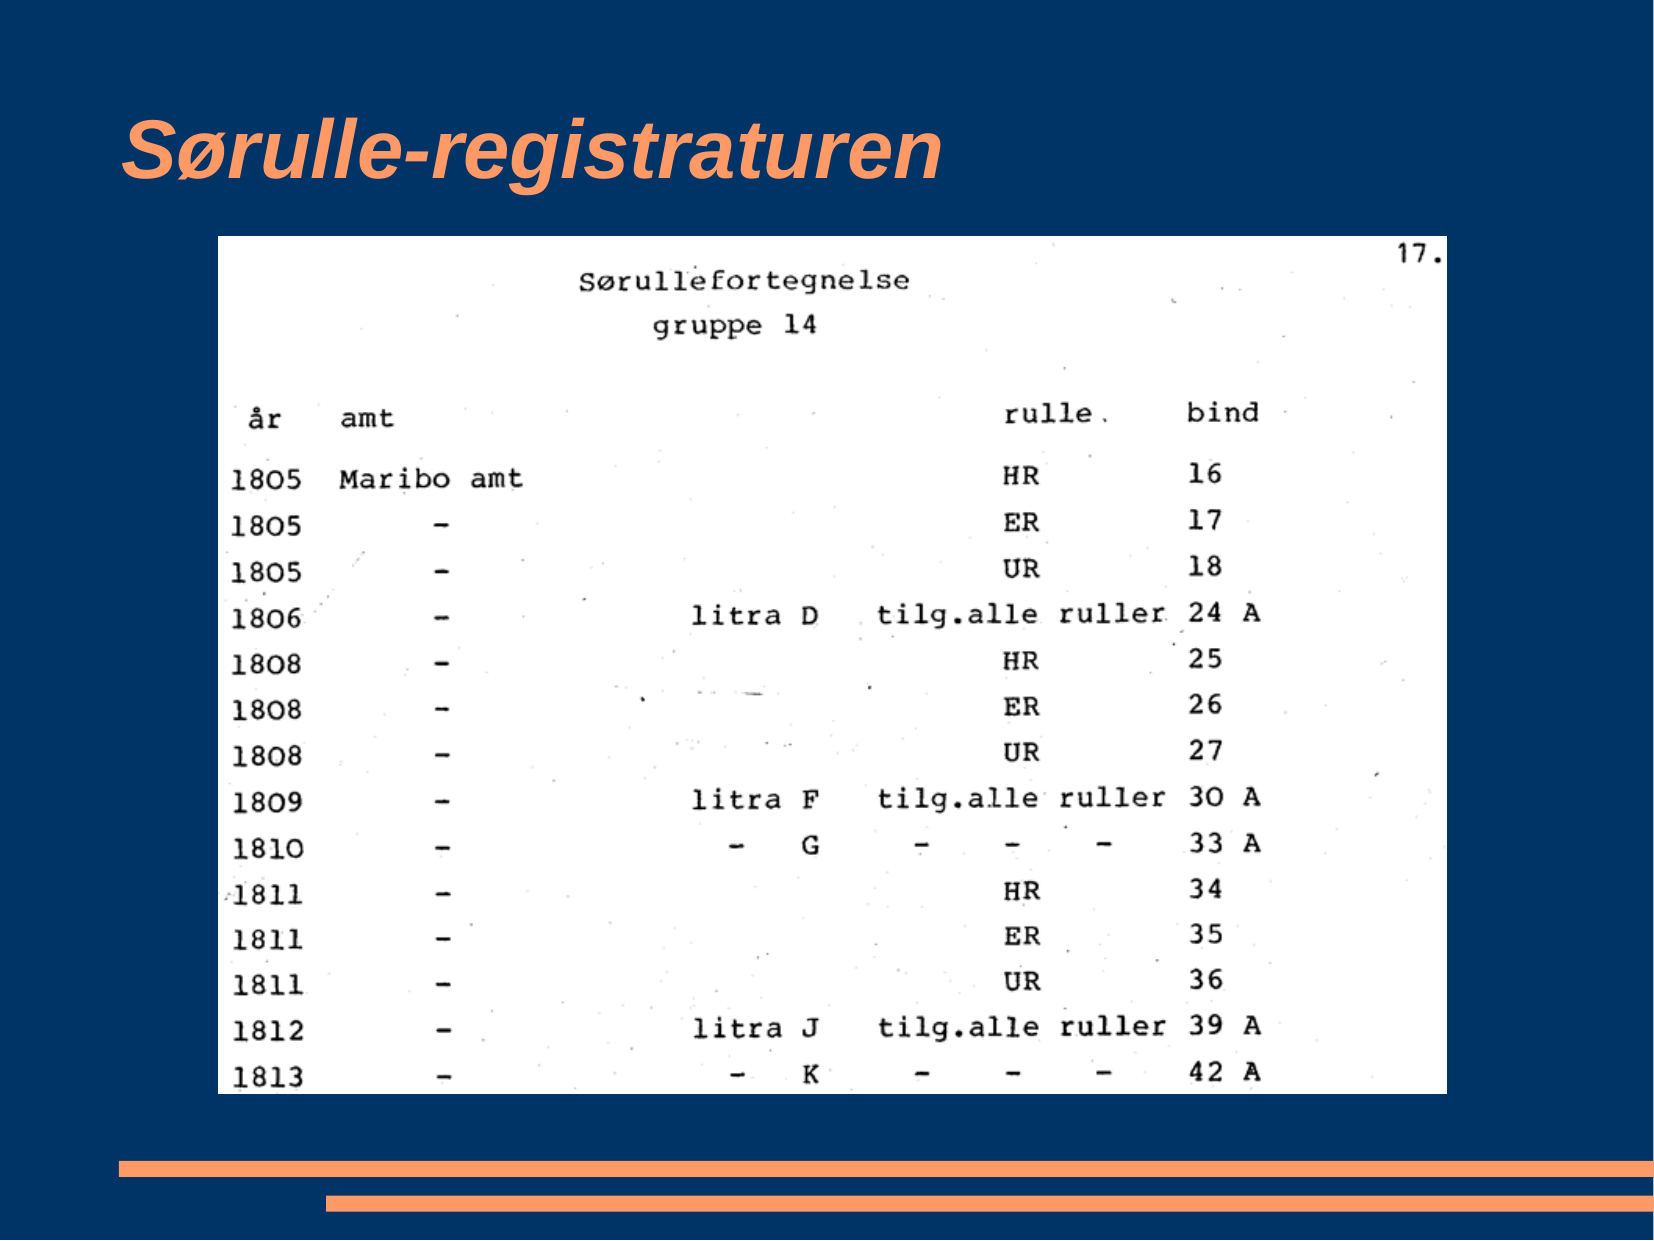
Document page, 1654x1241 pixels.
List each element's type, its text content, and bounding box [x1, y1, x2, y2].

picture [218, 236, 1447, 1094]
title Sørulle-registraturen [121, 53, 1534, 247]
